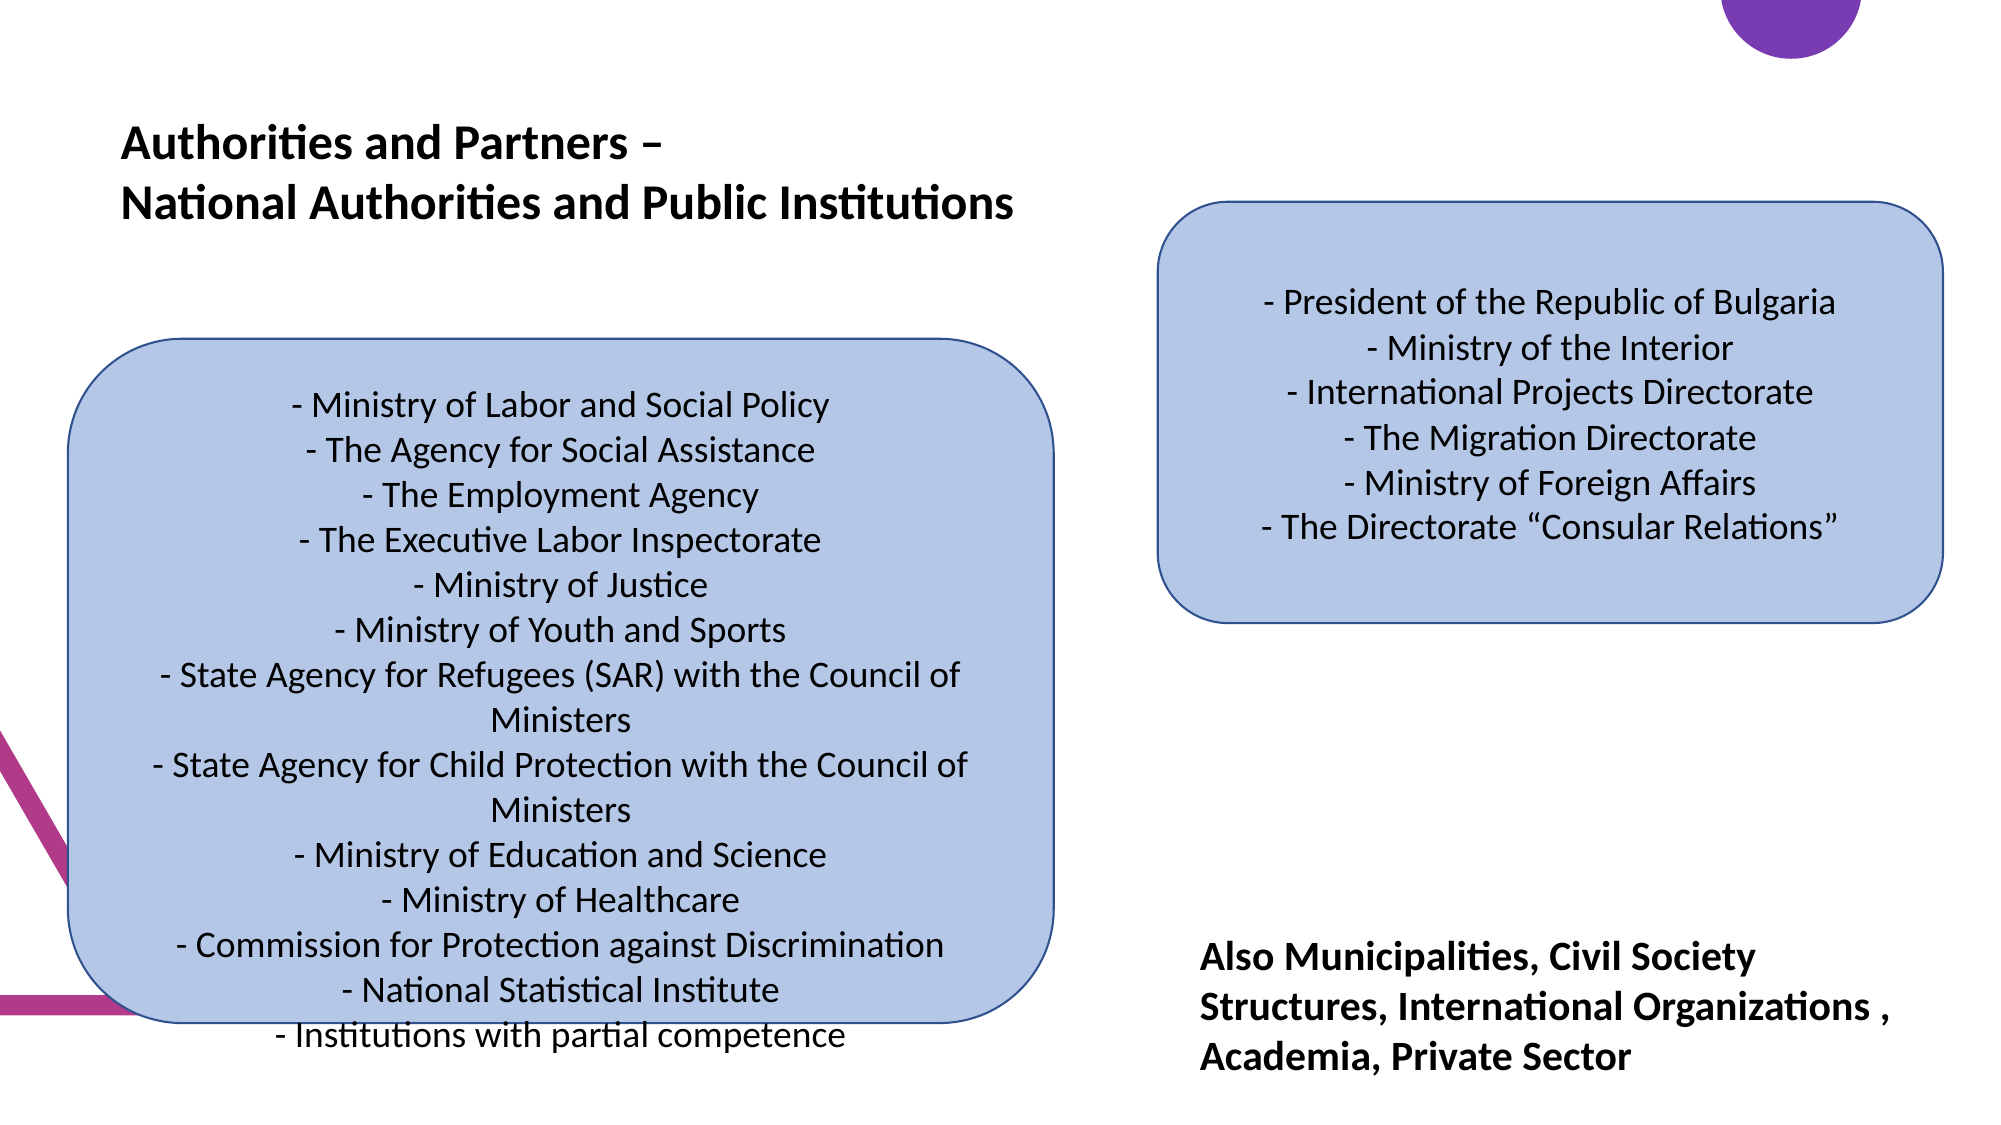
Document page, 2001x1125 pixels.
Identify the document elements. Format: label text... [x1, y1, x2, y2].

text_box - Ministry of Labor and Social Policy - The Agency for Social Assistance - The Employment Agency - The Executive Labor Inspectorate - Ministry of Justice - Ministry of Youth and Sports - State Agency for Refugees (SAR) with the Council of Ministers - State Agency for Child Protection with the Council of Ministers - Ministry of Education and Science - Ministry of Healthcare - Commission for Protection against Discrimination - National Statistical Institute - Institutions with partial competence [67, 338, 1054, 1024]
text_box Also Municipalities, Civil Society Structures, International Organizations , Academia, Private Sector [1184, 921, 1916, 1088]
text_box Authorities and Partners – National Authorities and Public Institutions [105, 101, 1106, 239]
text_box - President of the Republic of Bulgaria - Ministry of the Interior - International Projects Directorate - The Migration Directorate - Ministry of Foreign Affairs - The Directorate “Consular Relations” [1157, 201, 1944, 624]
